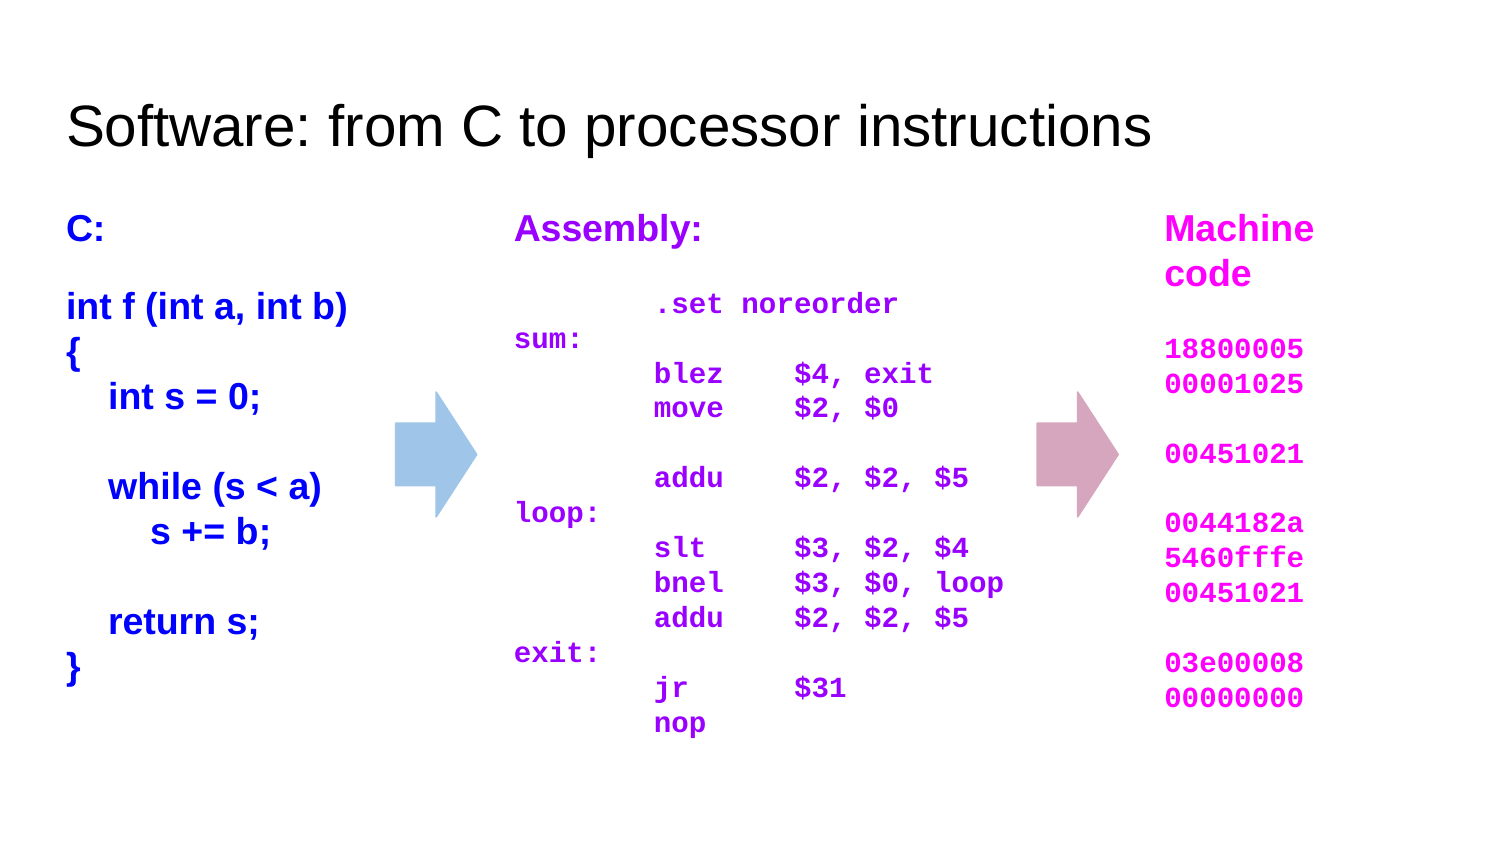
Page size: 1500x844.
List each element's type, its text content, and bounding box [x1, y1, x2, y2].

text_box [1037, 392, 1119, 517]
title Software: from C to processor instructions [51, 72, 1449, 167]
list C: int f (int a, int b) { int s = 0; while (s < a) s += b; return s; } [51, 189, 365, 812]
text_box [395, 392, 477, 517]
text_box Machine code 18800005 00001025 00451021 0044182a 5460fffe 00451021 03e00008 00000000 [1149, 189, 1417, 735]
text_box Assembly: .set noreorder sum: blez $4, exit move $2, $0 addu $2, $2, $5 loop: slt $3, $2, $4 bnel $3, $0, loop addu $2, $2, $5 exit: jr $31 nop [498, 188, 1020, 750]
